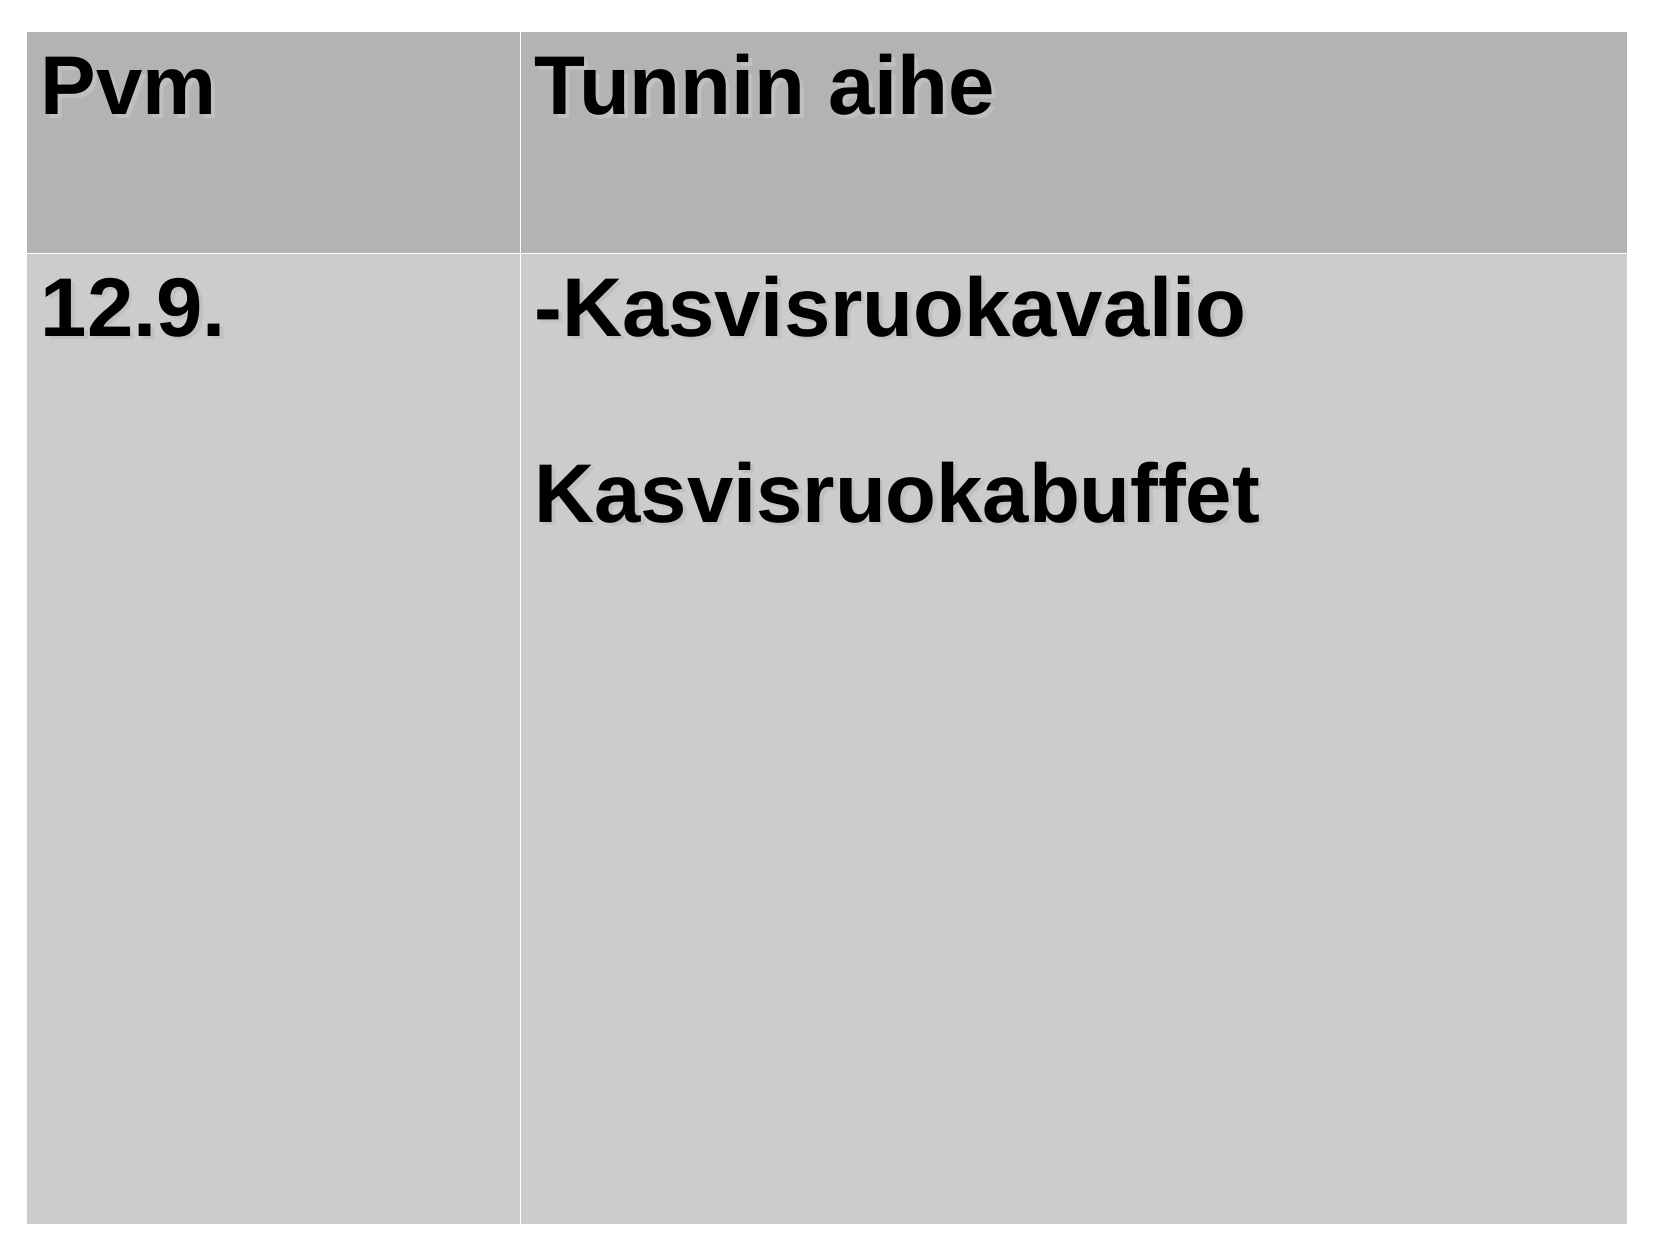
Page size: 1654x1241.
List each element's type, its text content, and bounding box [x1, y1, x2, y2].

table_cell -Kasvisruokavalio Kasvisruokabuffet [521, 254, 1627, 1224]
table_header Tunnin aihe [521, 32, 1627, 253]
table_header Pvm [27, 32, 520, 253]
table_cell 12.9. [27, 254, 520, 1224]
